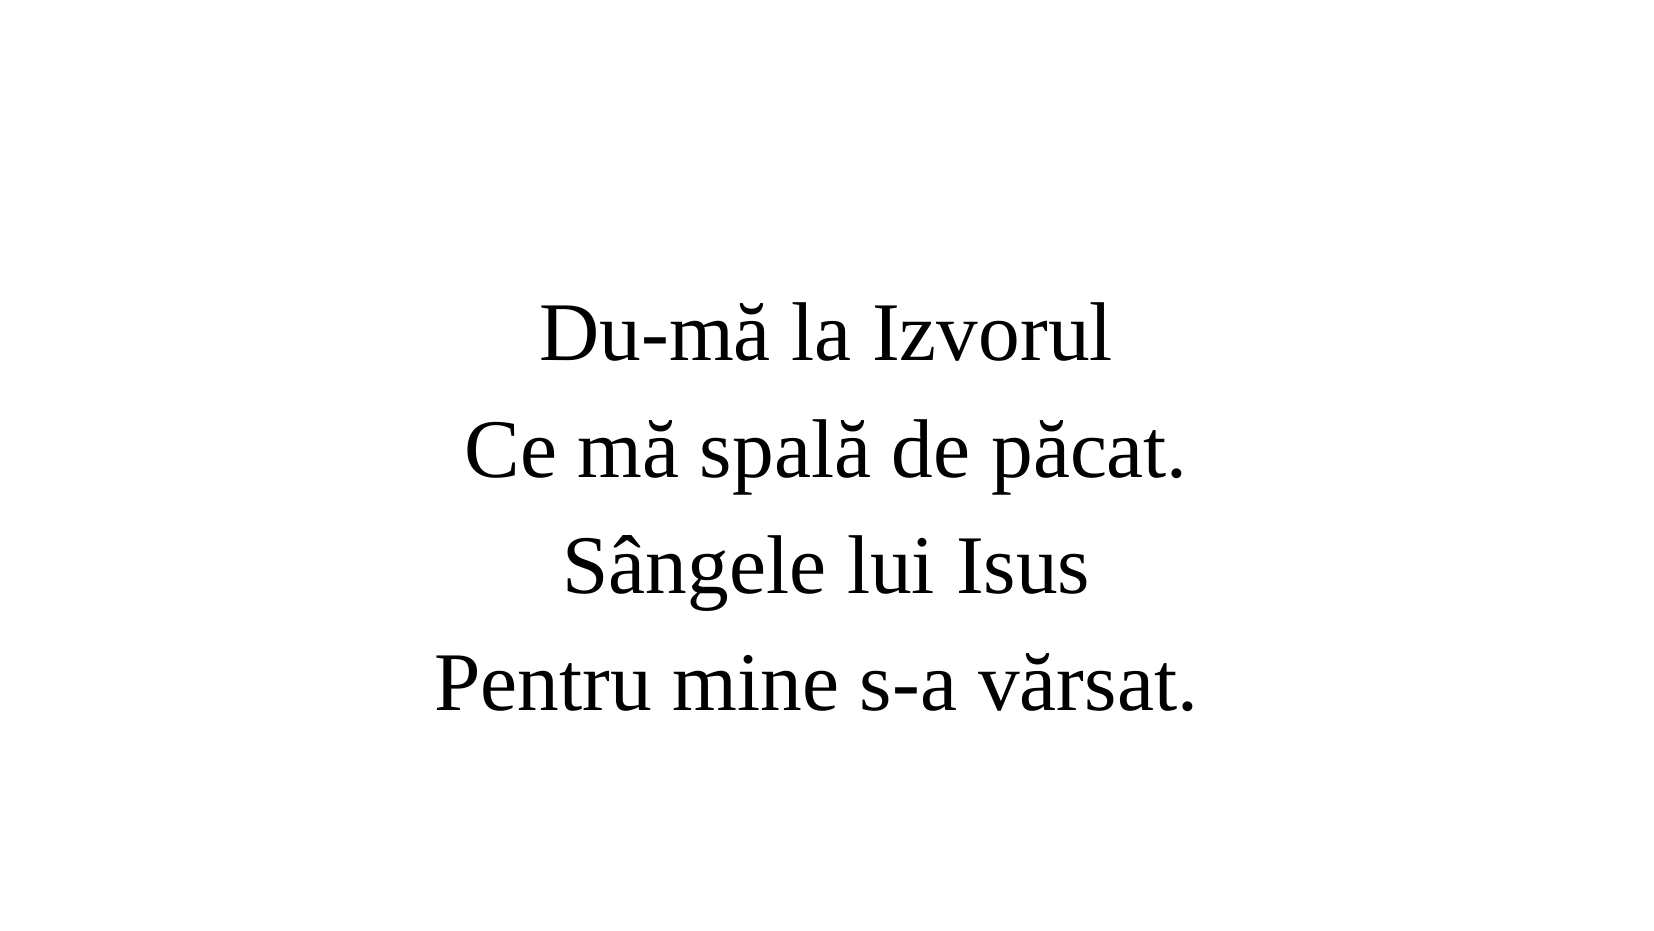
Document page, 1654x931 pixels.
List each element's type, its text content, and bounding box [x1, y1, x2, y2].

subtitle Du-mă la Izvorul Ce mă spală de păcat. Sângele lui Isus Pentru mine s­-a vărsat. [0, 269, 1654, 661]
